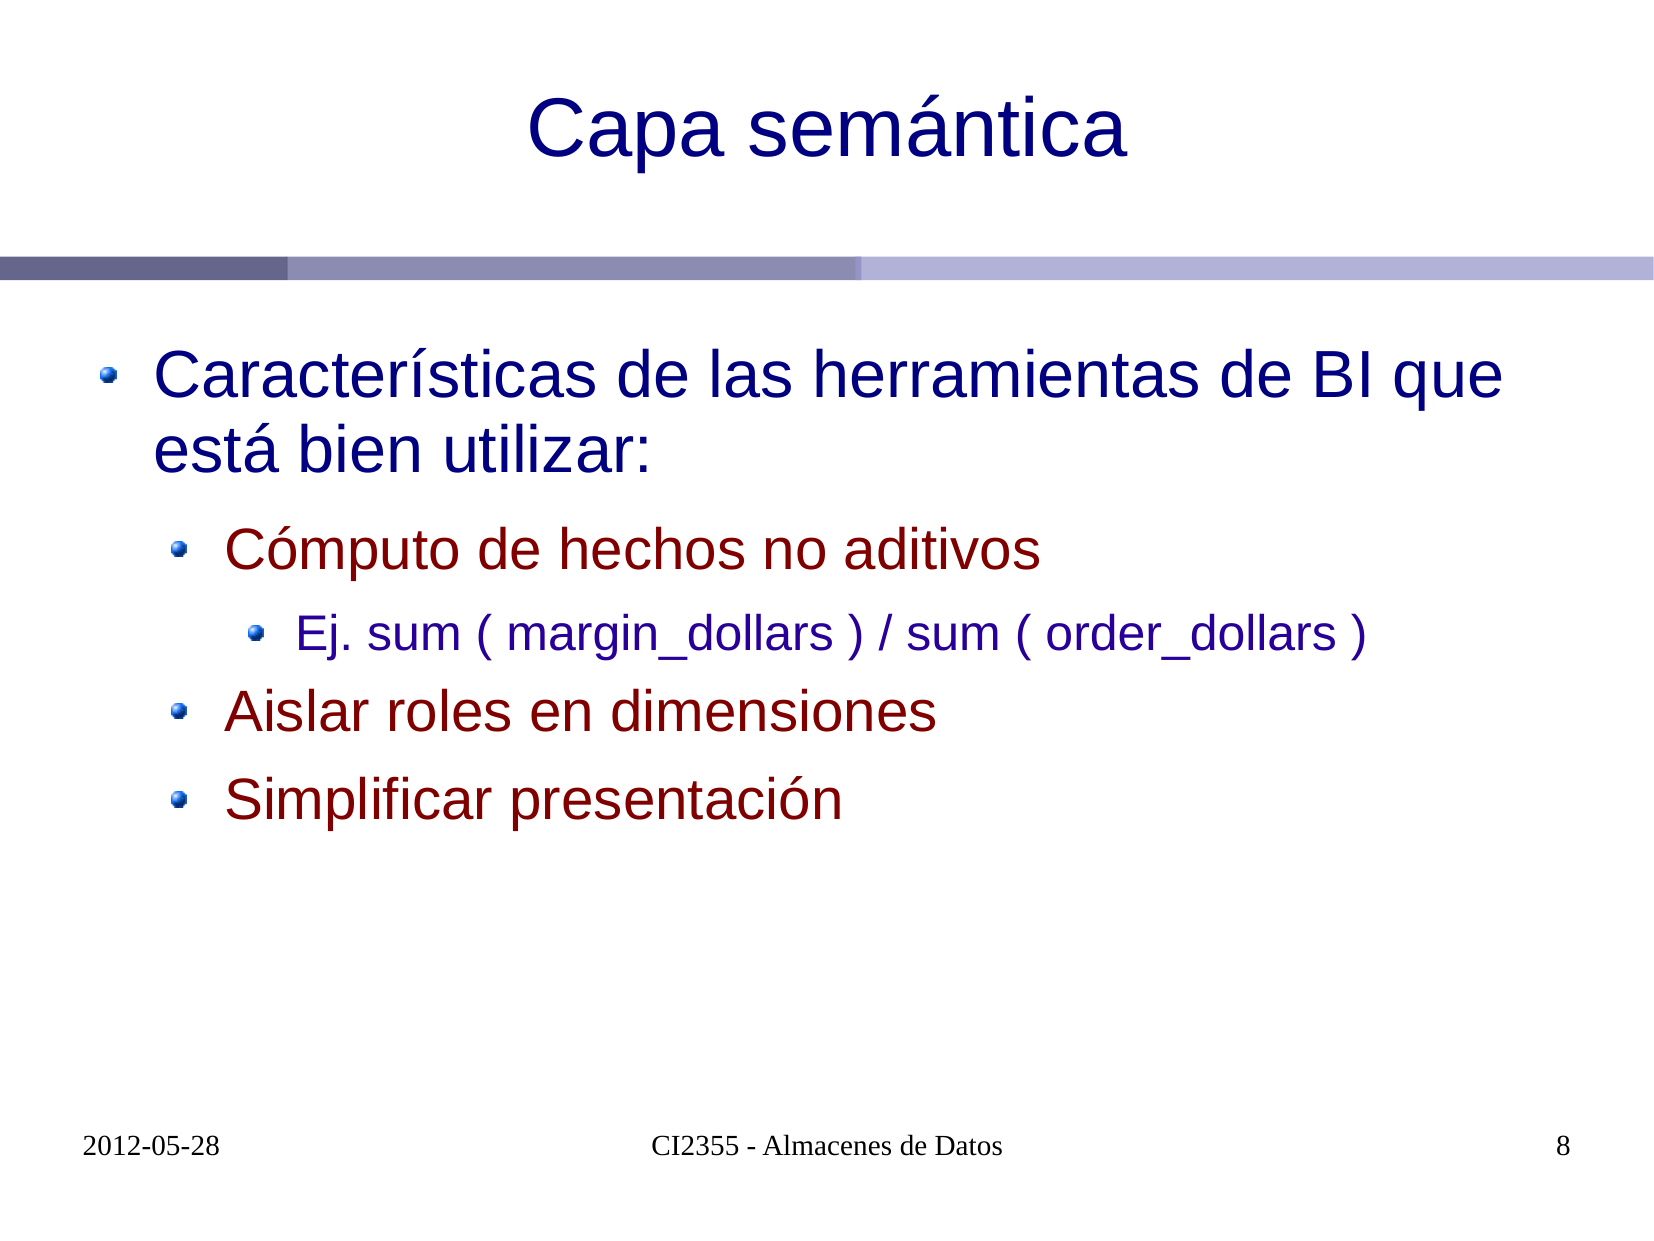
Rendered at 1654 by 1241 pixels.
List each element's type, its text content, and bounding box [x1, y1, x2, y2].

title Capa semántica [0, 0, 1654, 257]
list Características de las herramientas de BI que está bien utilizar: Cómputo de hechos no aditivos Ej. sum ( margin_dollars ) / sum ( order_dollars ) Aislar roles en dimensiones Simplificar presentación [82, 337, 1571, 1057]
